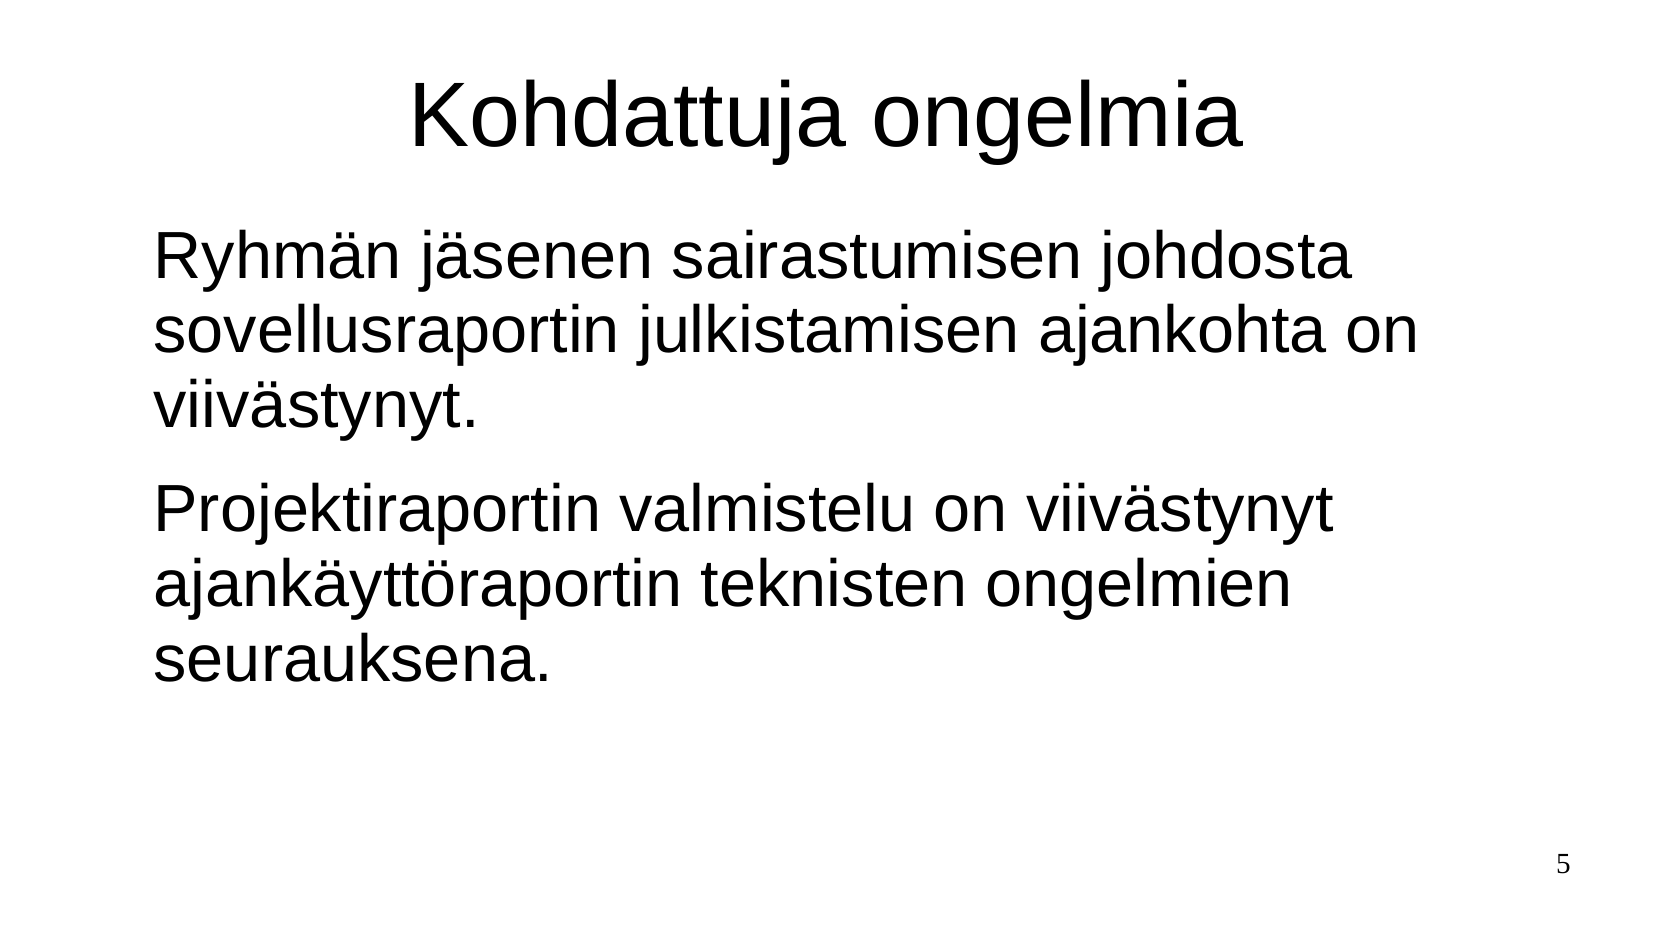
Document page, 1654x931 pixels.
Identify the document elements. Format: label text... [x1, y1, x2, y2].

list Ryhmän jäsenen sairastumisen johdosta sovellusraportin julkistamisen ajankohta on viivästynyt. Projektiraportin valmistelu on viivästynyt ajankäyttöraportin teknisten ongelmien seurauksena. [82, 217, 1571, 758]
title Kohdattuja ongelmia [82, 37, 1571, 193]
